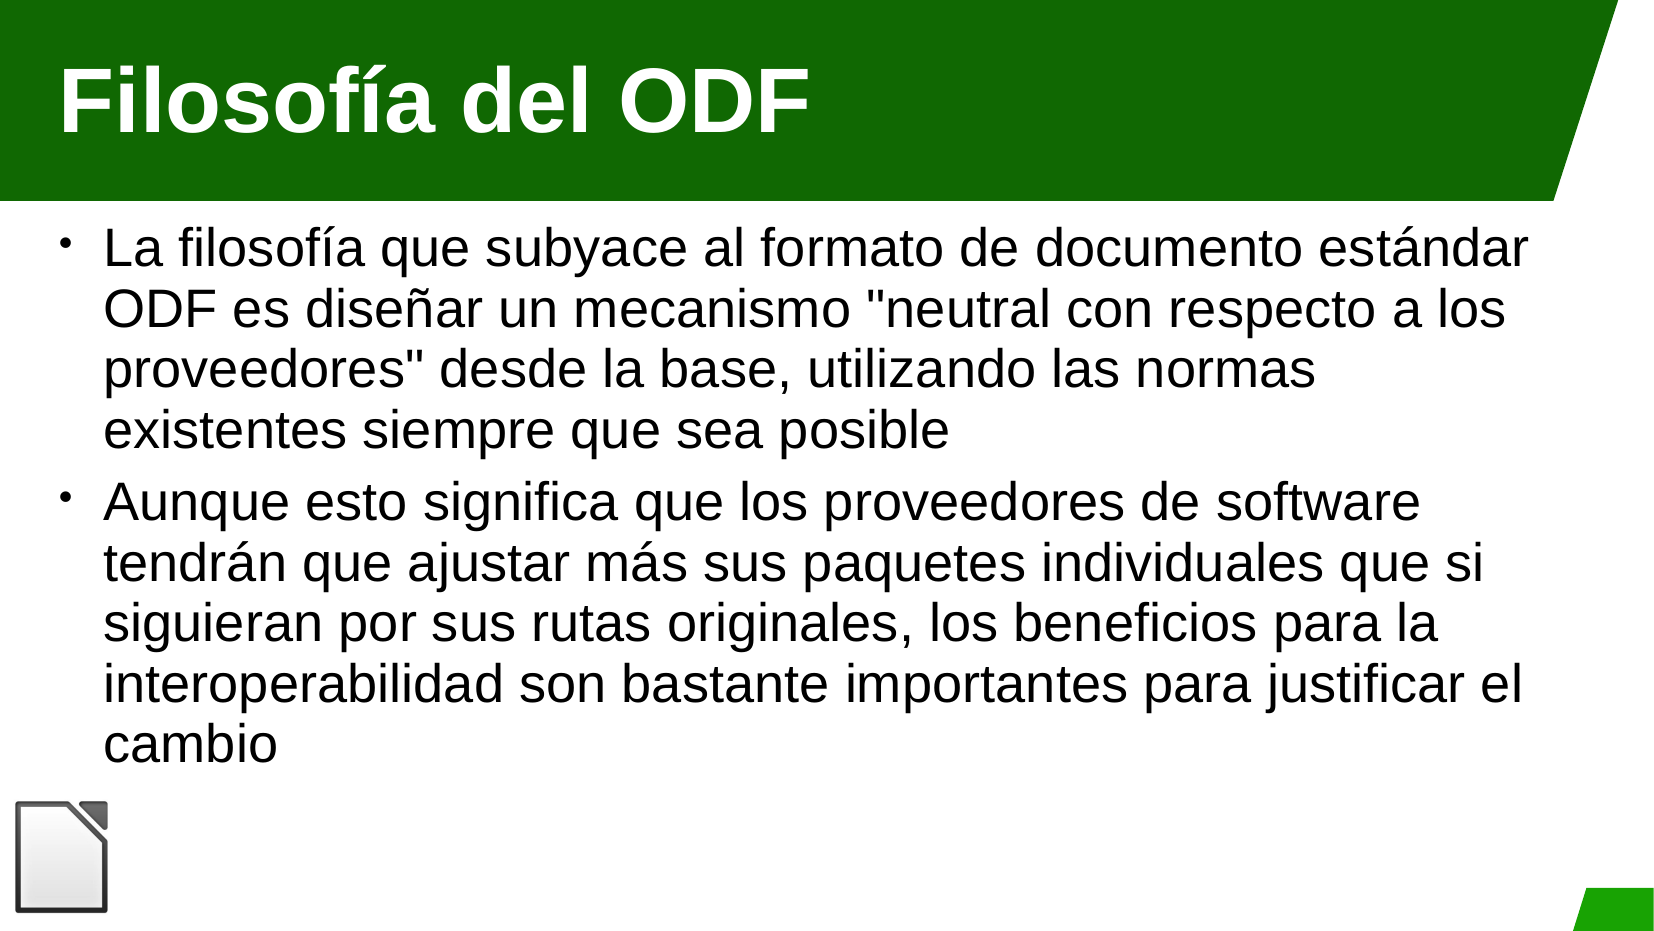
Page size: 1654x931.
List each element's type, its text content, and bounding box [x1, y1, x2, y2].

picture [12, 798, 111, 917]
list La filosofía que subyace al formato de documento estándar ODF es diseñar un mecanismo "neutral con respecto a los proveedores" desde la base, utilizando las normas existentes siempre que sea posible Aunque esto significa que los proveedores de software tendrán que ajustar más sus paquetes individuales que si siguieran por sus rutas originales, los beneficios para la interoperabilidad son bastante importantes para justificar el cambio [59, 217, 1548, 886]
title Filosofía del ODF [59, 13, 1548, 189]
